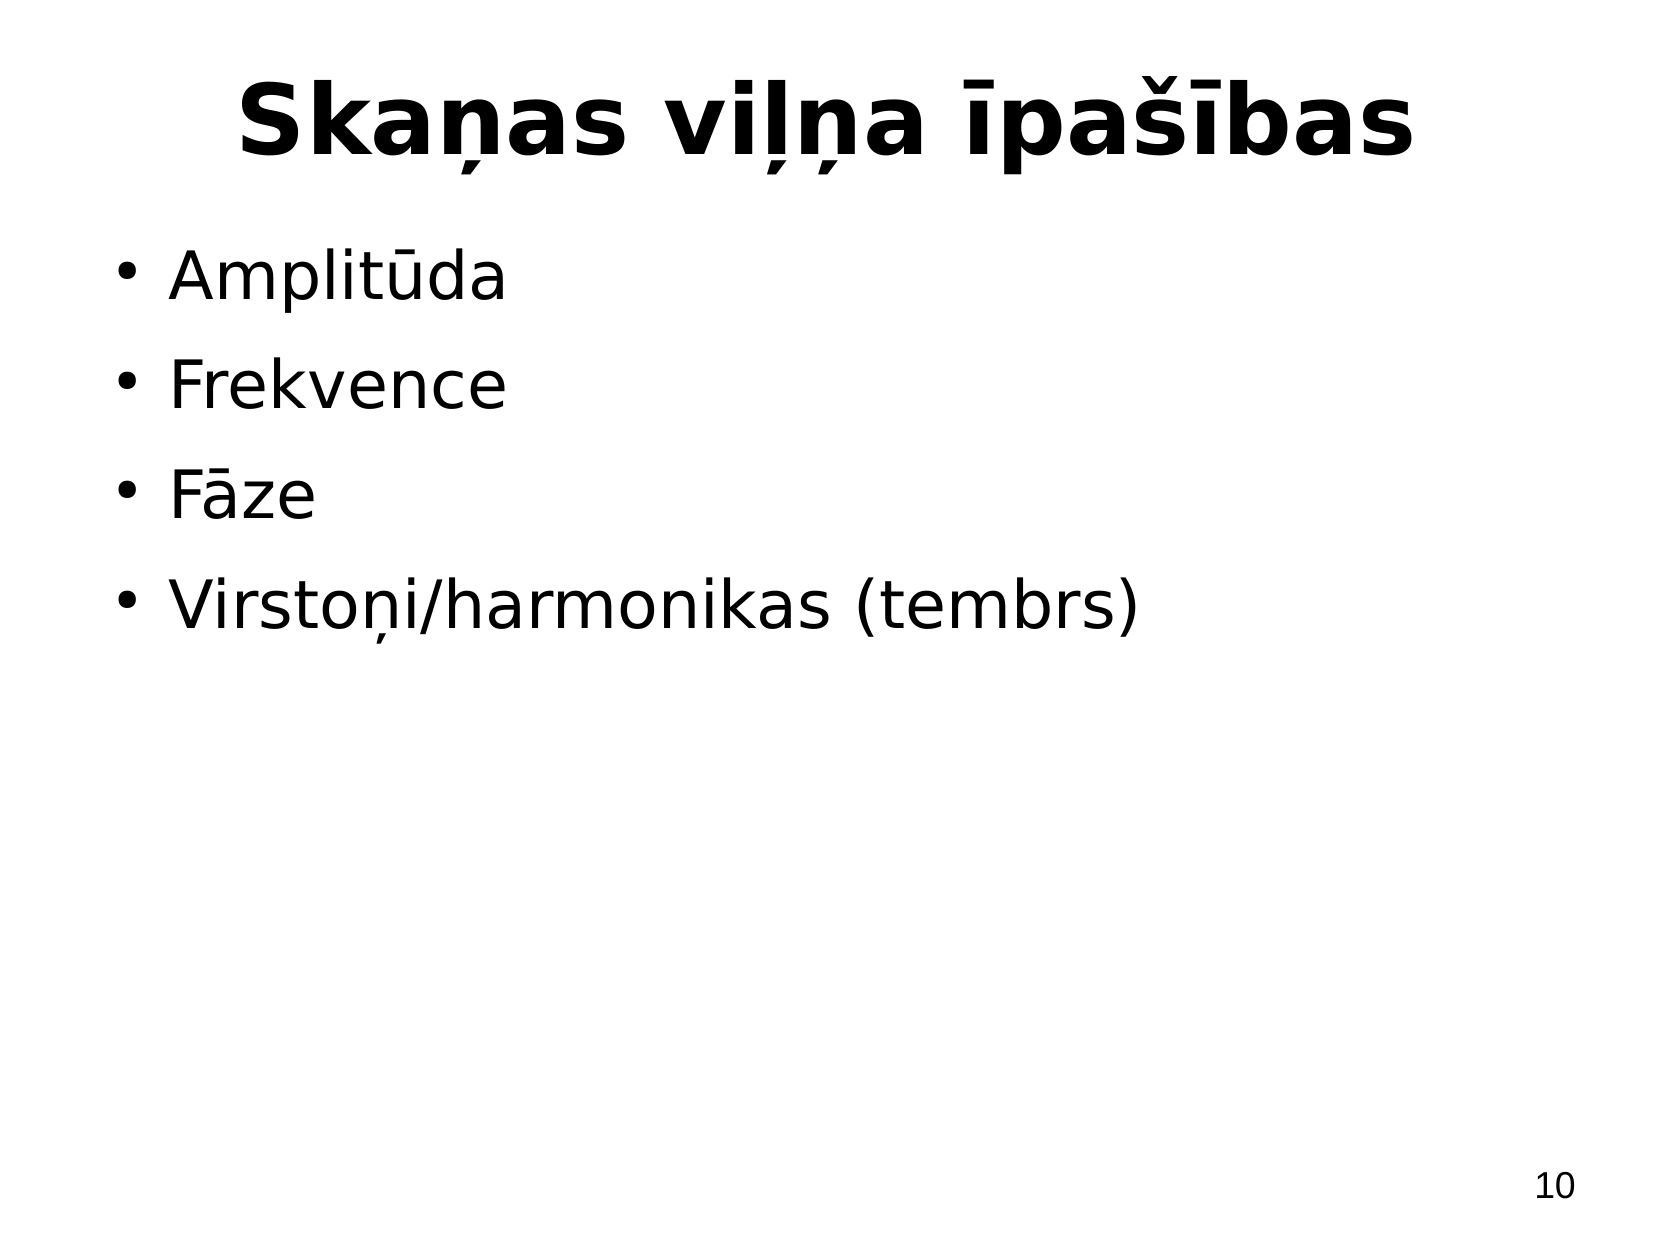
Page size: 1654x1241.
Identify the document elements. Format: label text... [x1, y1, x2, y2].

list Amplitūda Frekvence Fāze Virstoņi/harmonikas (tembrs) [82, 225, 1538, 1186]
title Skaņas viļņa īpašības [82, 49, 1571, 196]
